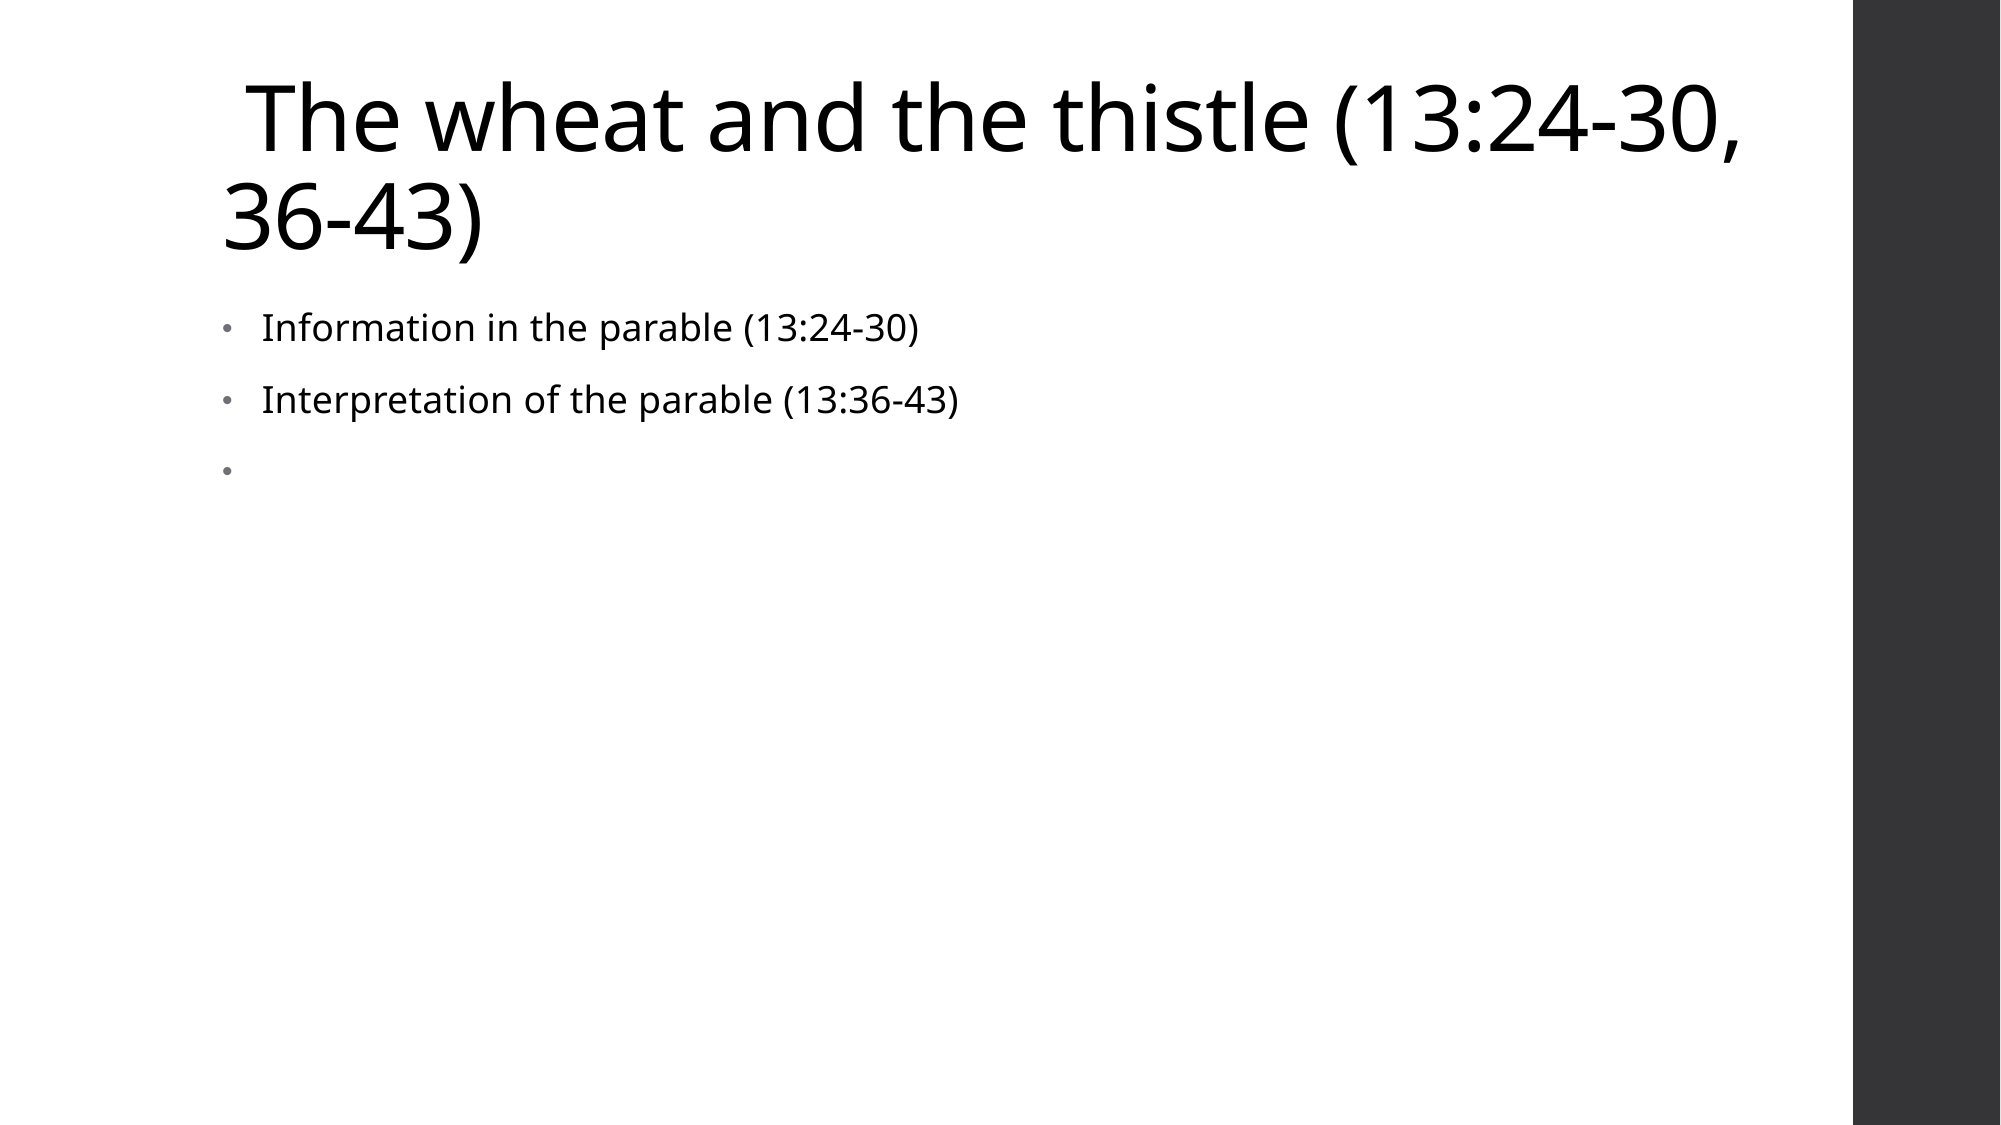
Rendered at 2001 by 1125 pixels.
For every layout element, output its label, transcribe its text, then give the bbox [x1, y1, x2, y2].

title The wheat and the thistle (13:24-30, 36-43) [206, 60, 1797, 278]
list Information in the parable (13:24-30) Interpretation of the parable (13:36-43) [206, 299, 1617, 1014]
